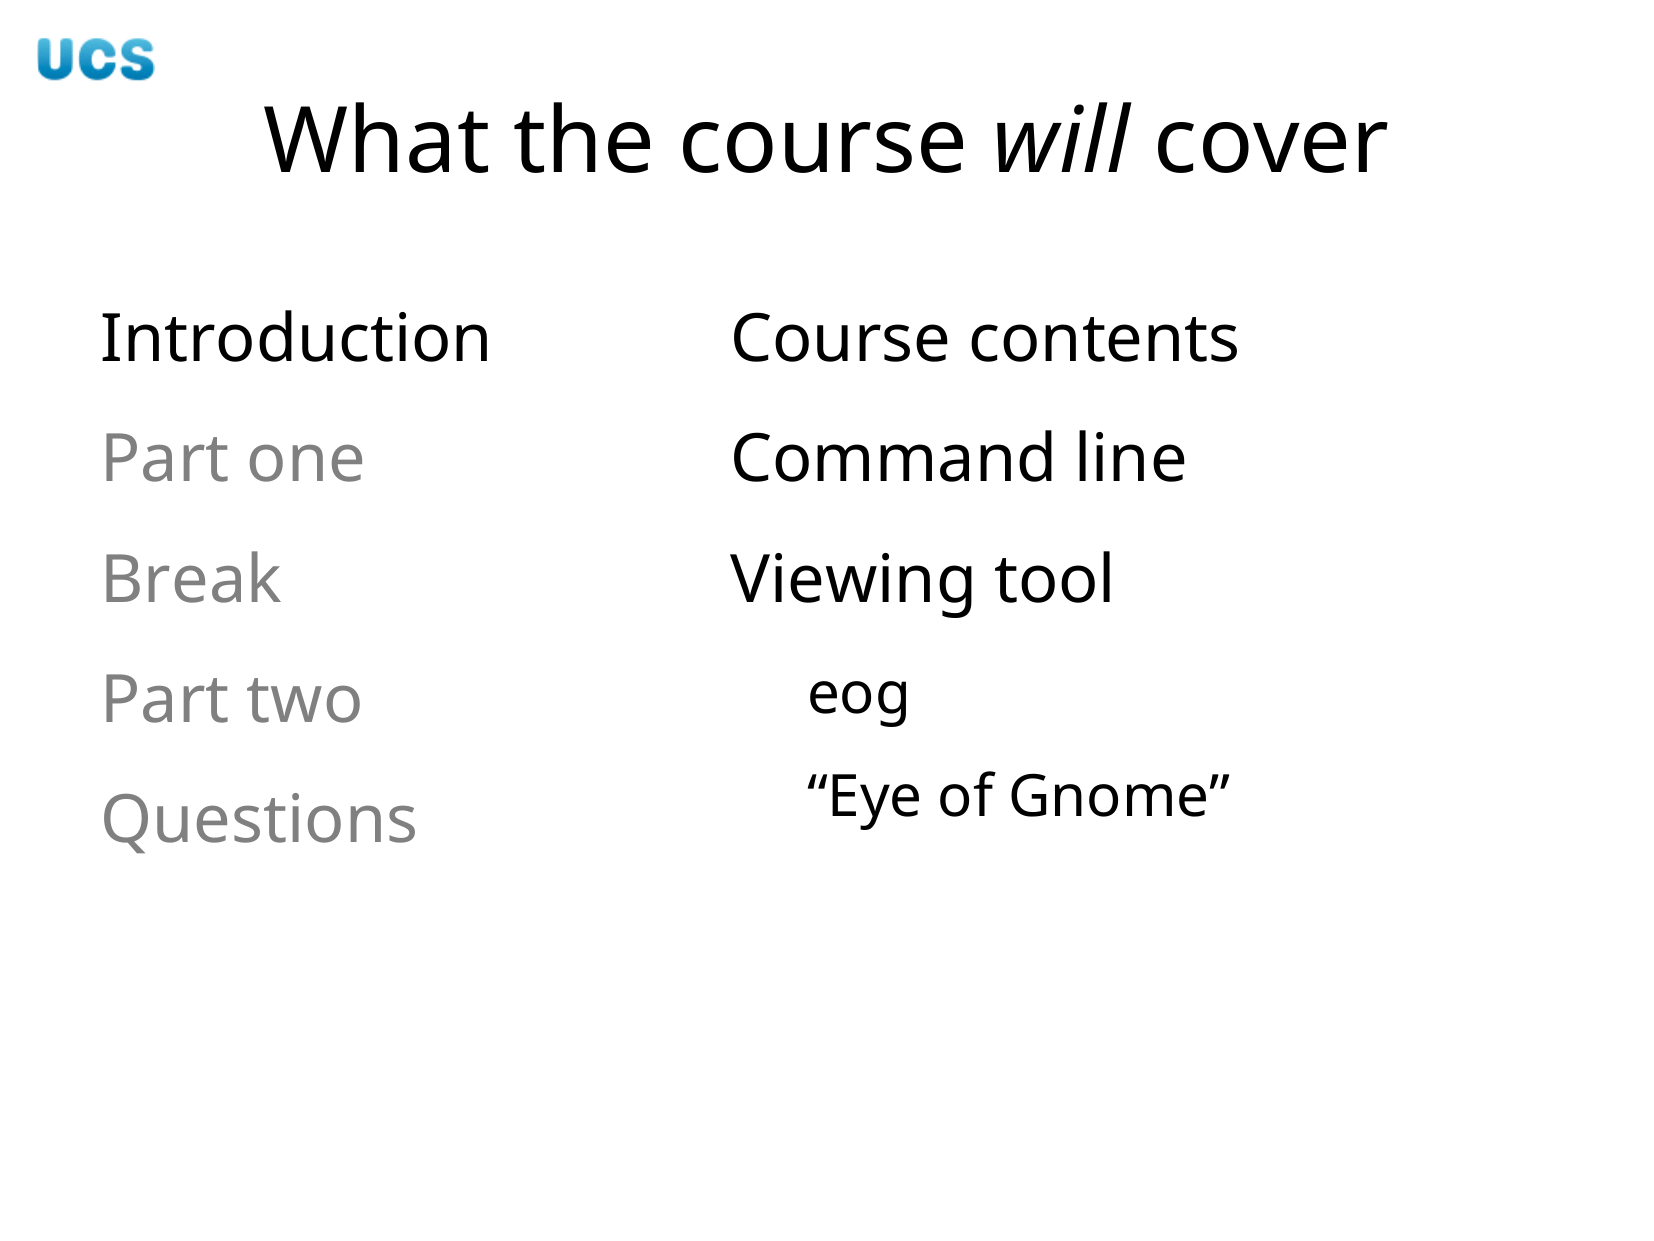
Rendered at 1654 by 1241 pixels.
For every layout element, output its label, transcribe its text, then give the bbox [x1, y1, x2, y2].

picture [37, 37, 155, 82]
title What the course will cover [82, 49, 1571, 226]
list Course contents Command line Viewing tool eog “Eye of Gnome” [712, 290, 1572, 1109]
list Introduction Part one Break Part two Questions [82, 290, 526, 1109]
